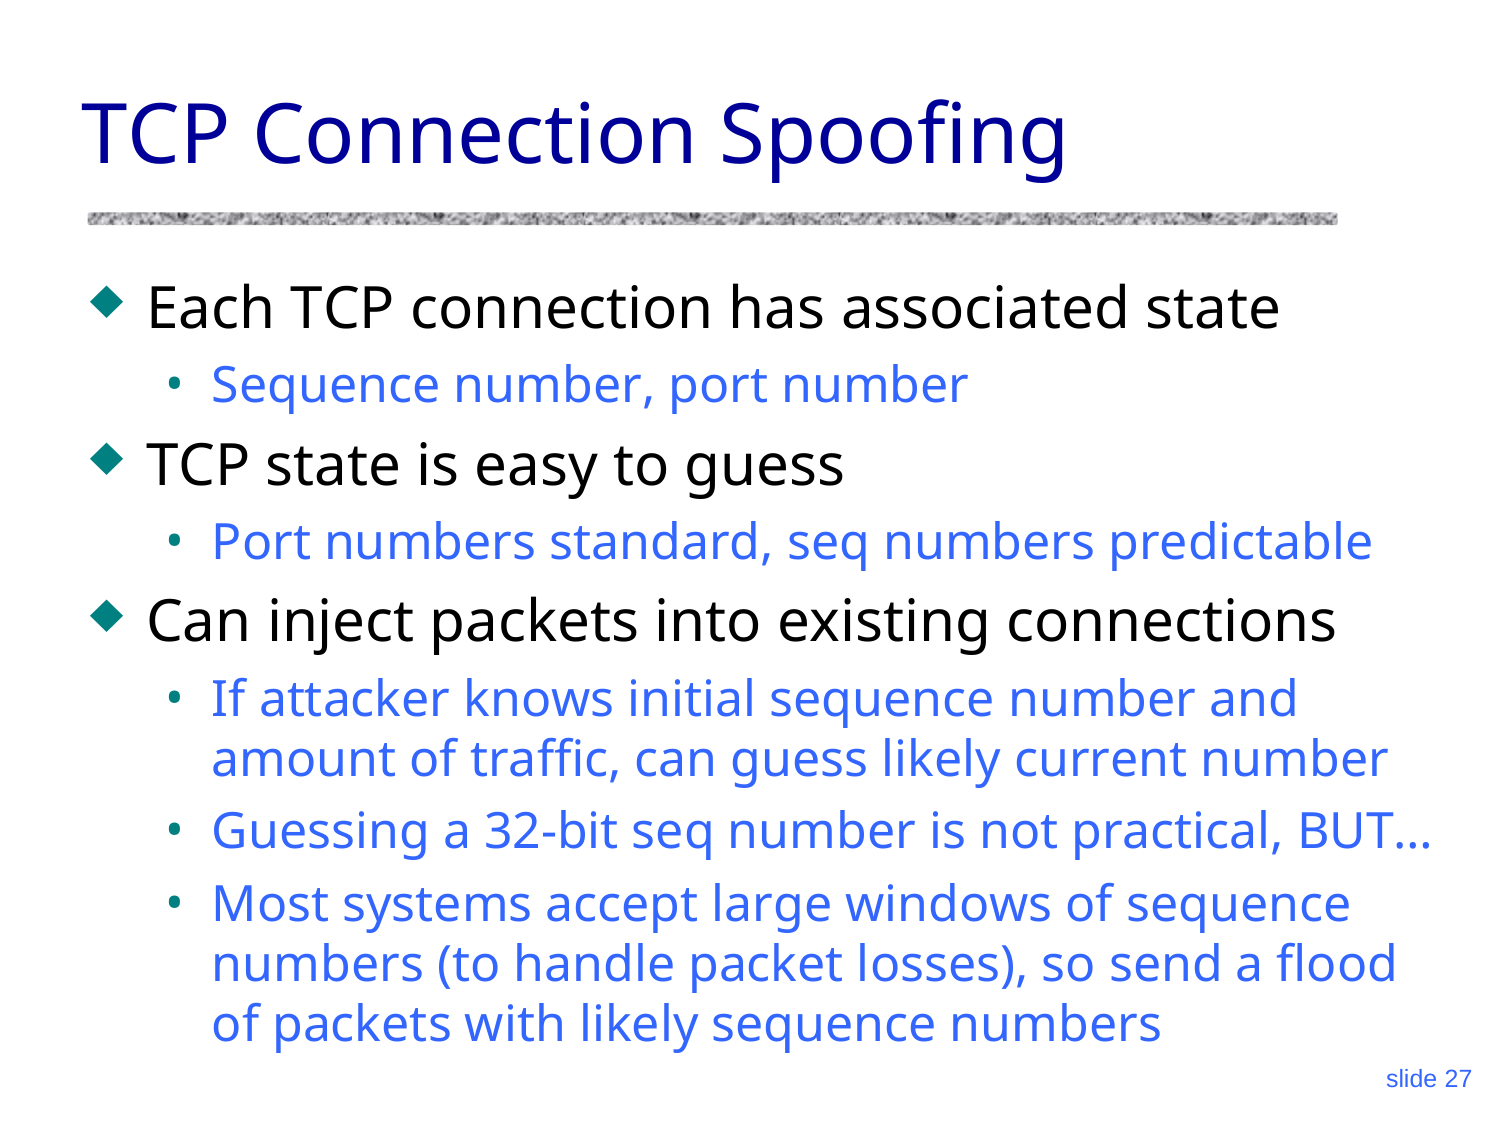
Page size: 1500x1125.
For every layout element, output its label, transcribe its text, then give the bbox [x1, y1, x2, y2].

list Each TCP connection has associated state Sequence number, port number TCP state is easy to guess Port numbers standard, seq numbers predictable Can inject packets into existing connections If attacker knows initial sequence number and amount of traffic, can guess likely current number Guessing a 32-bit seq number is not practical, BUT… Most systems accept large windows of sequence numbers (to handle packet losses), so send a flood of packets with likely sequence numbers [74, 262, 1463, 1075]
title TCP Connection Spoofing [66, 37, 1342, 188]
picture [87, 212, 1338, 226]
text_box slide <number> [1174, 1025, 1488, 1101]
